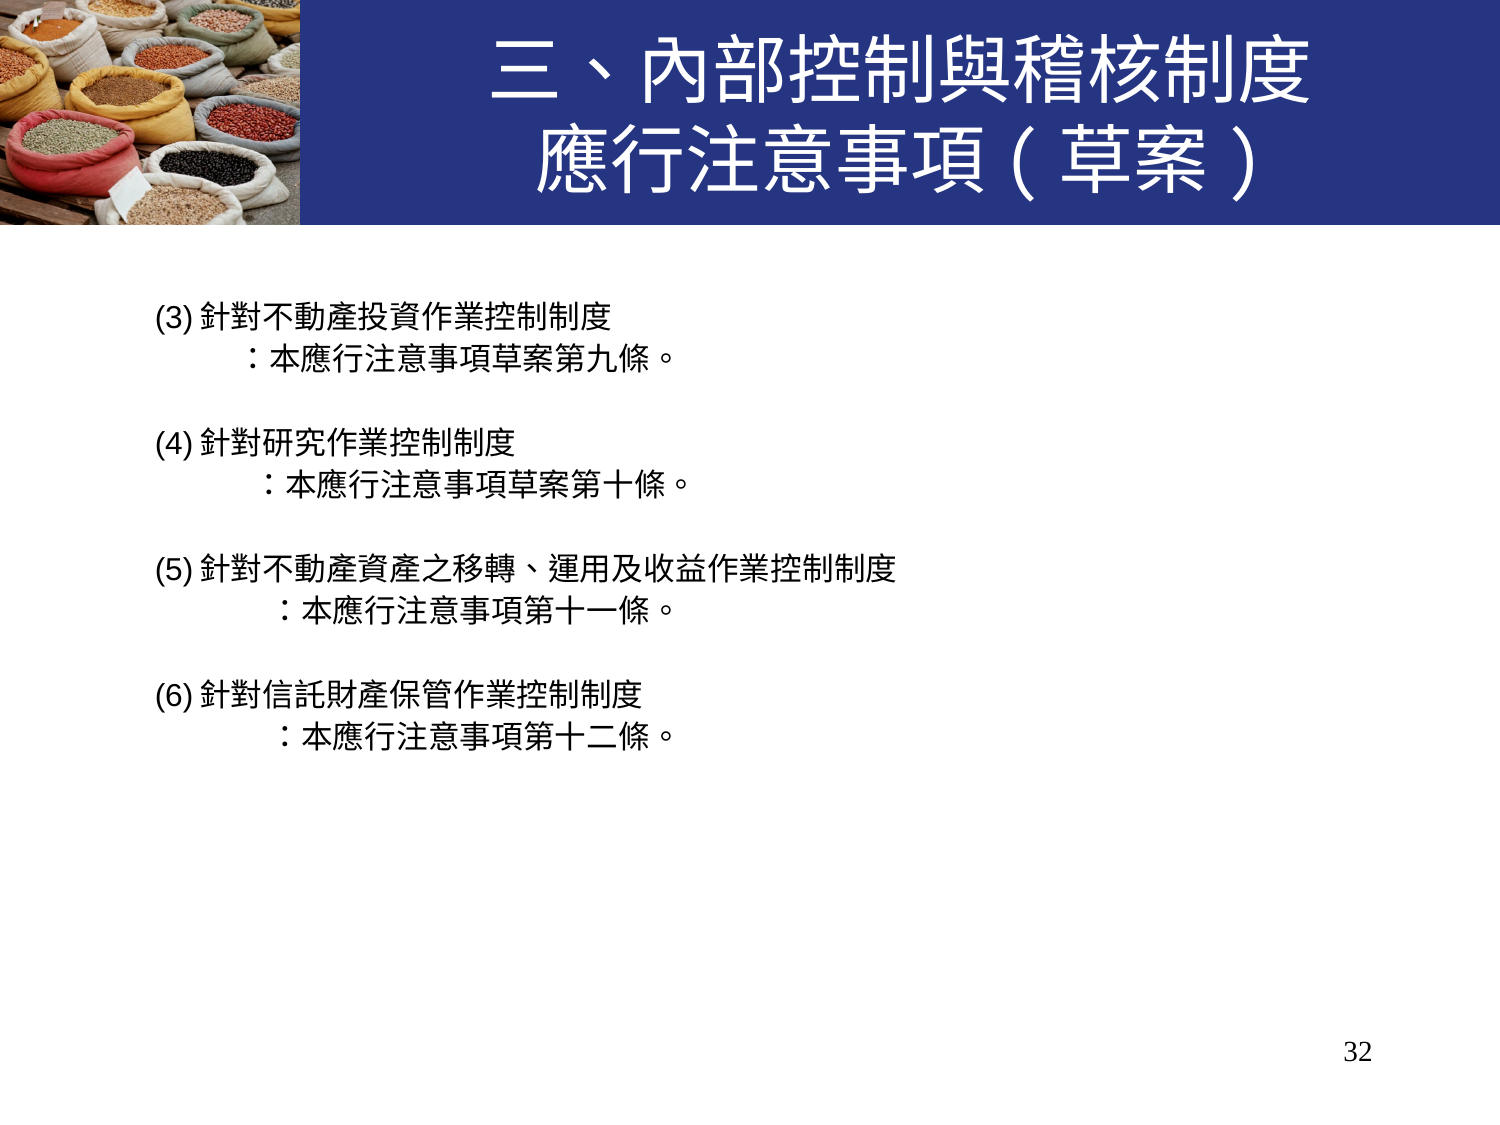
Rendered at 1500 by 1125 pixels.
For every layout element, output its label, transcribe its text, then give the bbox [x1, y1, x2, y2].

list (3)針對不動產投資作業控制制度 ：本應行注意事項草案第九條。 (4)針對研究作業控制制度 ：本應行注意事項草案第十條。 (5)針對不動產資產之移轉、運用及收益作業控制制度 ：本應行注意事項第十一條。 (6)針對信託財產保管作業控制制度 ：本應行注意事項第十二條。 [104, 293, 1380, 956]
picture [0, 0, 300, 225]
title 三、內部控制與稽核制度 應行注意事項(草案) [300, 0, 1500, 225]
